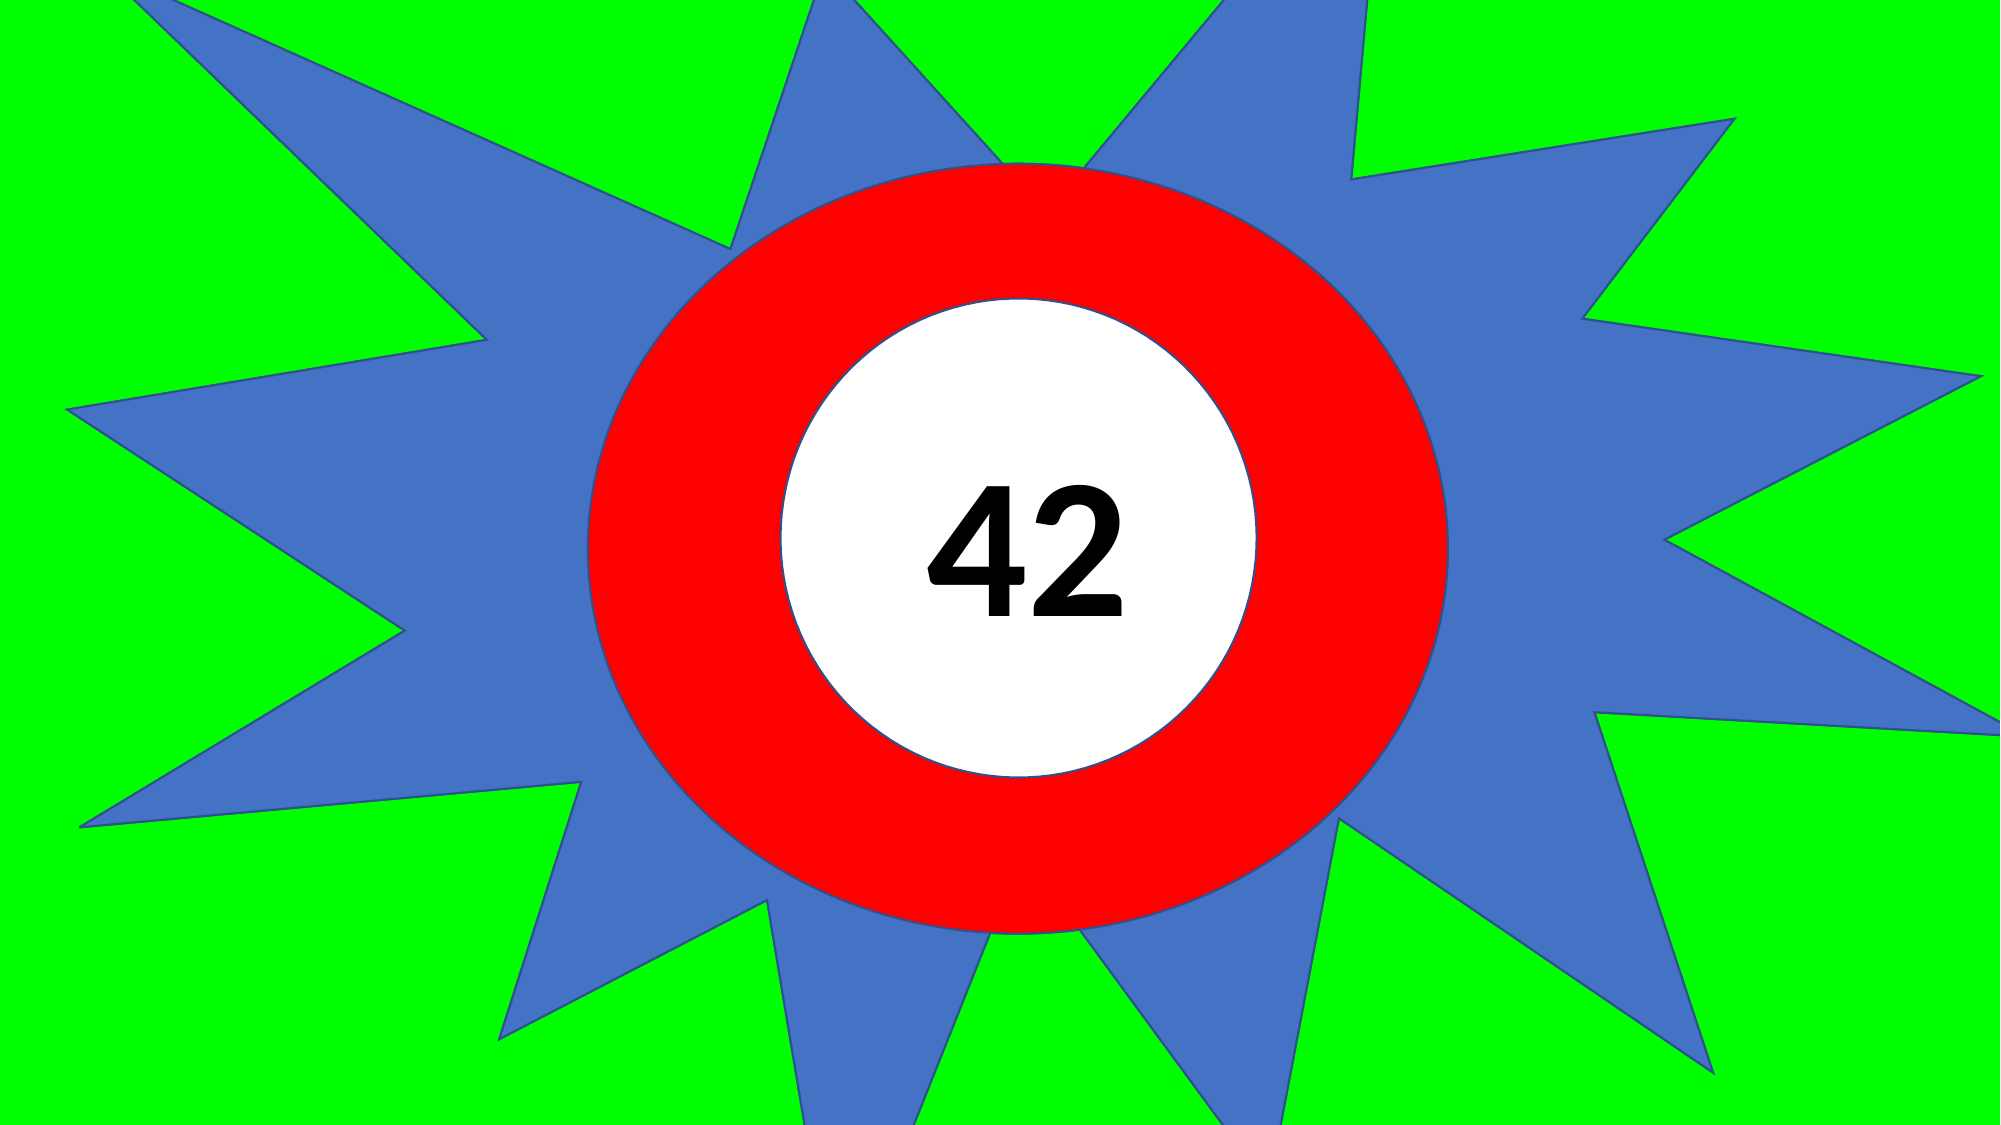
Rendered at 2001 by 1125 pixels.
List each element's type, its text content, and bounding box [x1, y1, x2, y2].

text_box 42 [911, 409, 1229, 667]
text_box [67, 0, 2000, 1125]
